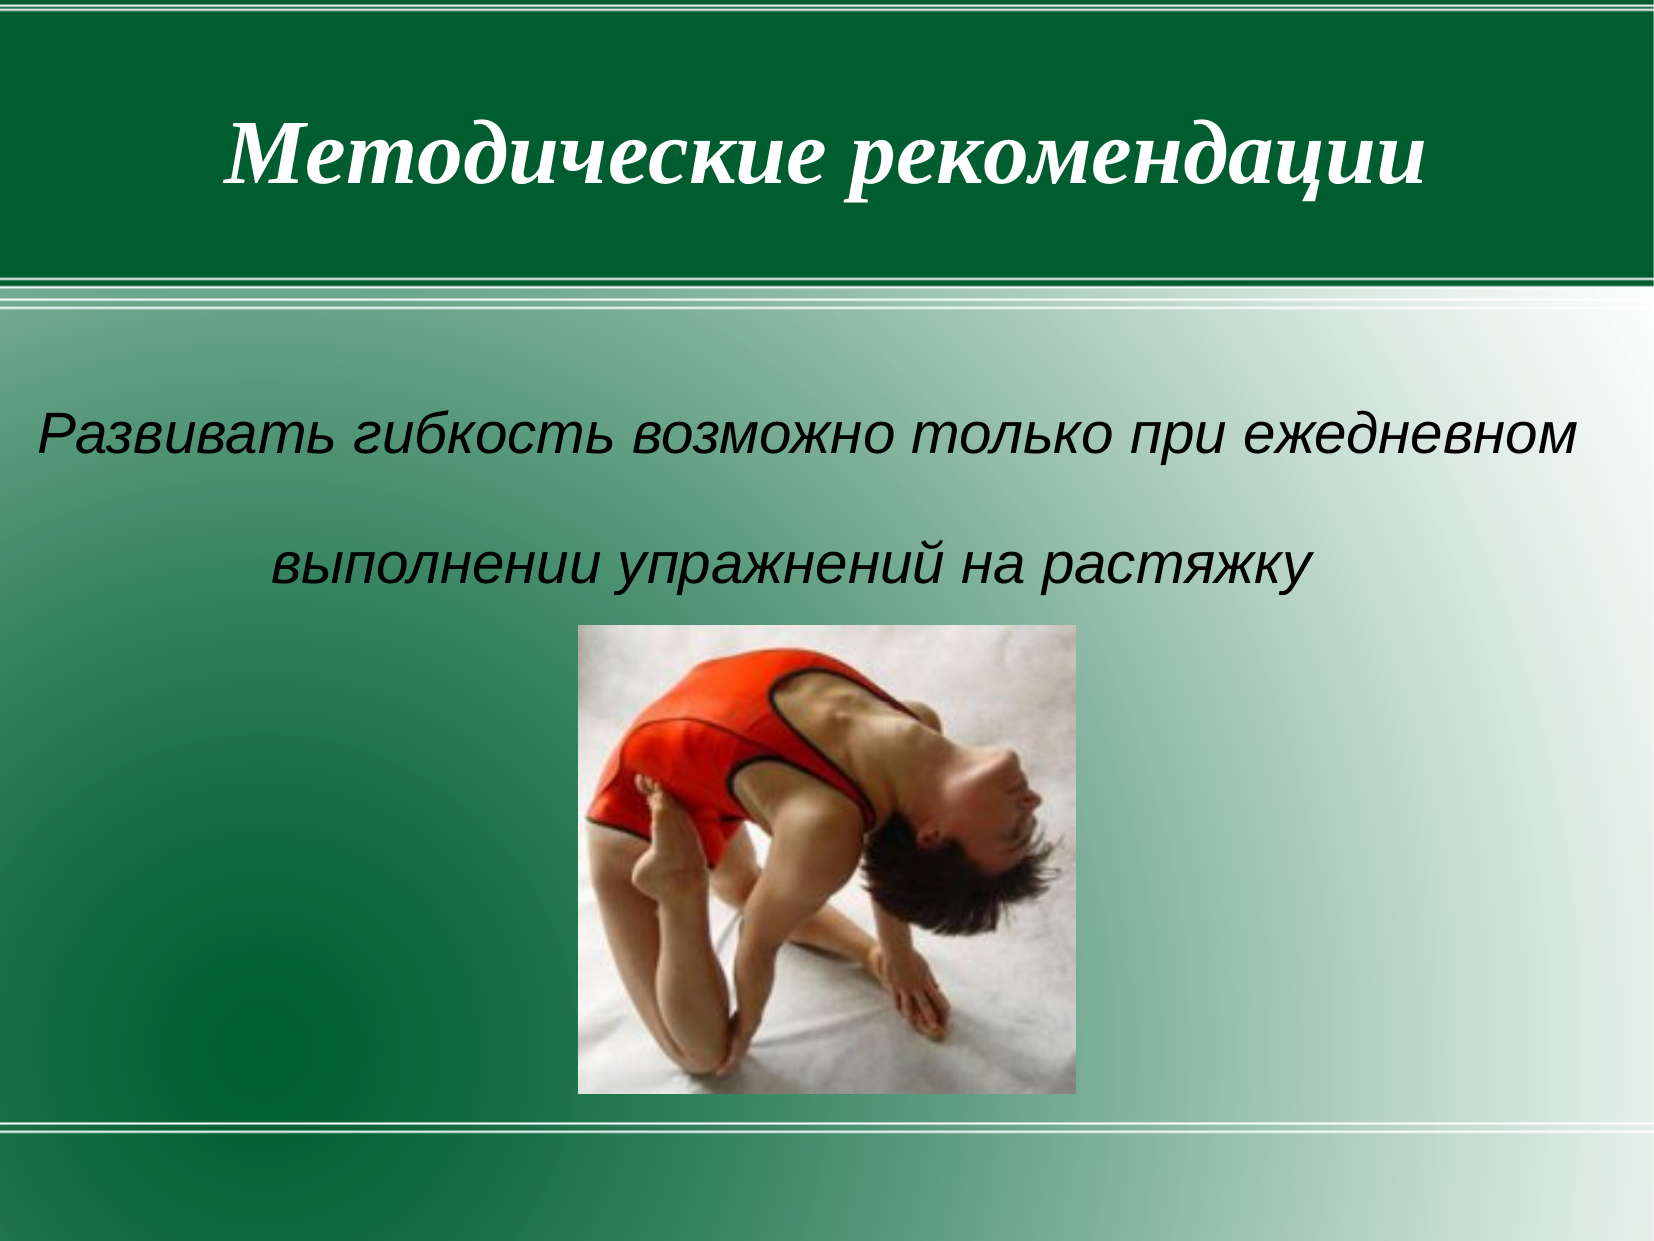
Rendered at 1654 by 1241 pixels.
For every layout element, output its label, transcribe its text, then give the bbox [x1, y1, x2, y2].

text_box Развивать гибкость возможно только при ежедневном выполнении упражнений на растяжку [22, 393, 1595, 603]
list [82, 603, 1571, 1094]
title Методические рекомендации [82, 49, 1571, 257]
list [82, 290, 1571, 393]
picture [0, 0, 1654, 1241]
